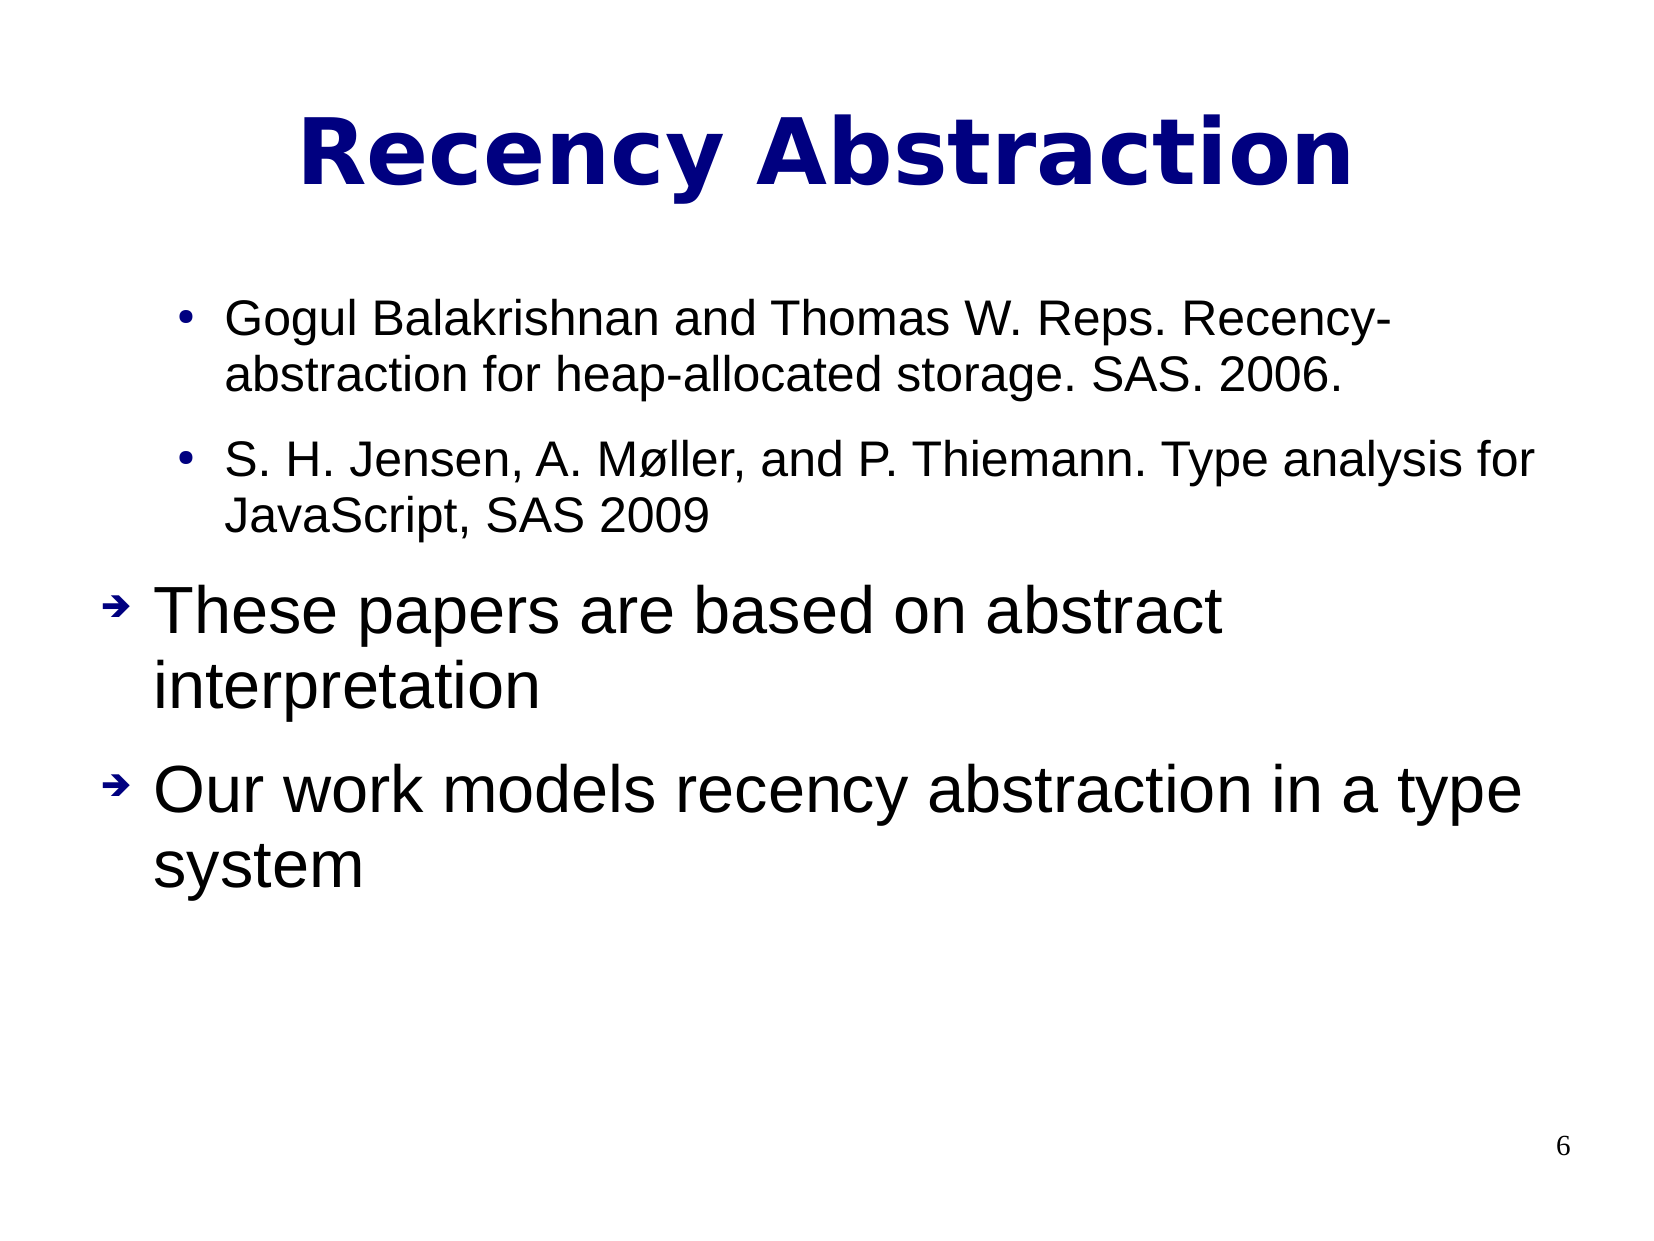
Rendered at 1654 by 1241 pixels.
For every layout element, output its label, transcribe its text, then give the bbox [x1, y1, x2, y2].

title Recency Abstraction [82, 49, 1571, 257]
list Gogul Balakrishnan and Thomas W. Reps. Recency-abstraction for heap-allocated storage. SAS. 2006. S. H. Jensen, A. Møller, and P. Thiemann. Type analysis for JavaScript, SAS 2009 These papers are based on abstract interpretation Our work models recency abstraction in a type system [82, 290, 1571, 1051]
